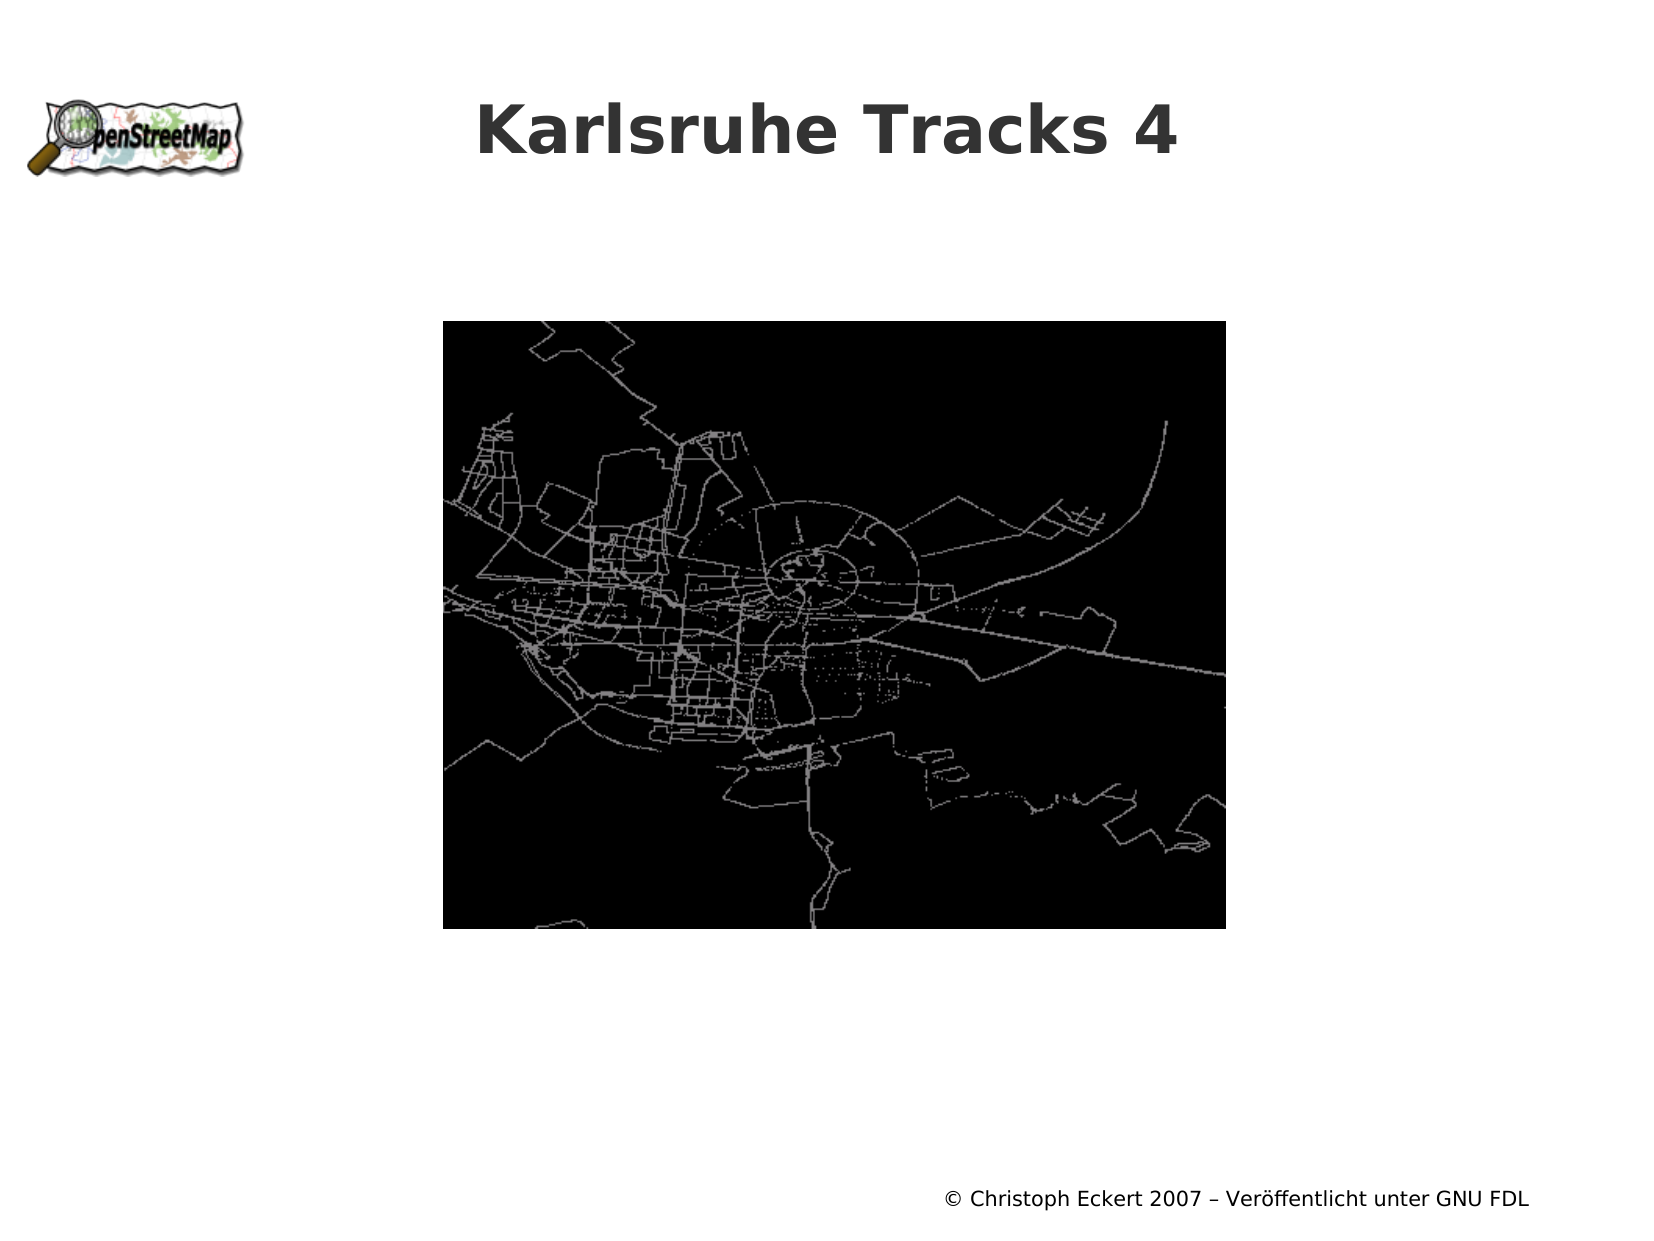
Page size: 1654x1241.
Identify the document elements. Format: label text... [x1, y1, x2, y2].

title Karlsruhe Tracks 4 [121, 91, 1534, 299]
picture [443, 321, 1226, 929]
picture [26, 98, 121, 177]
